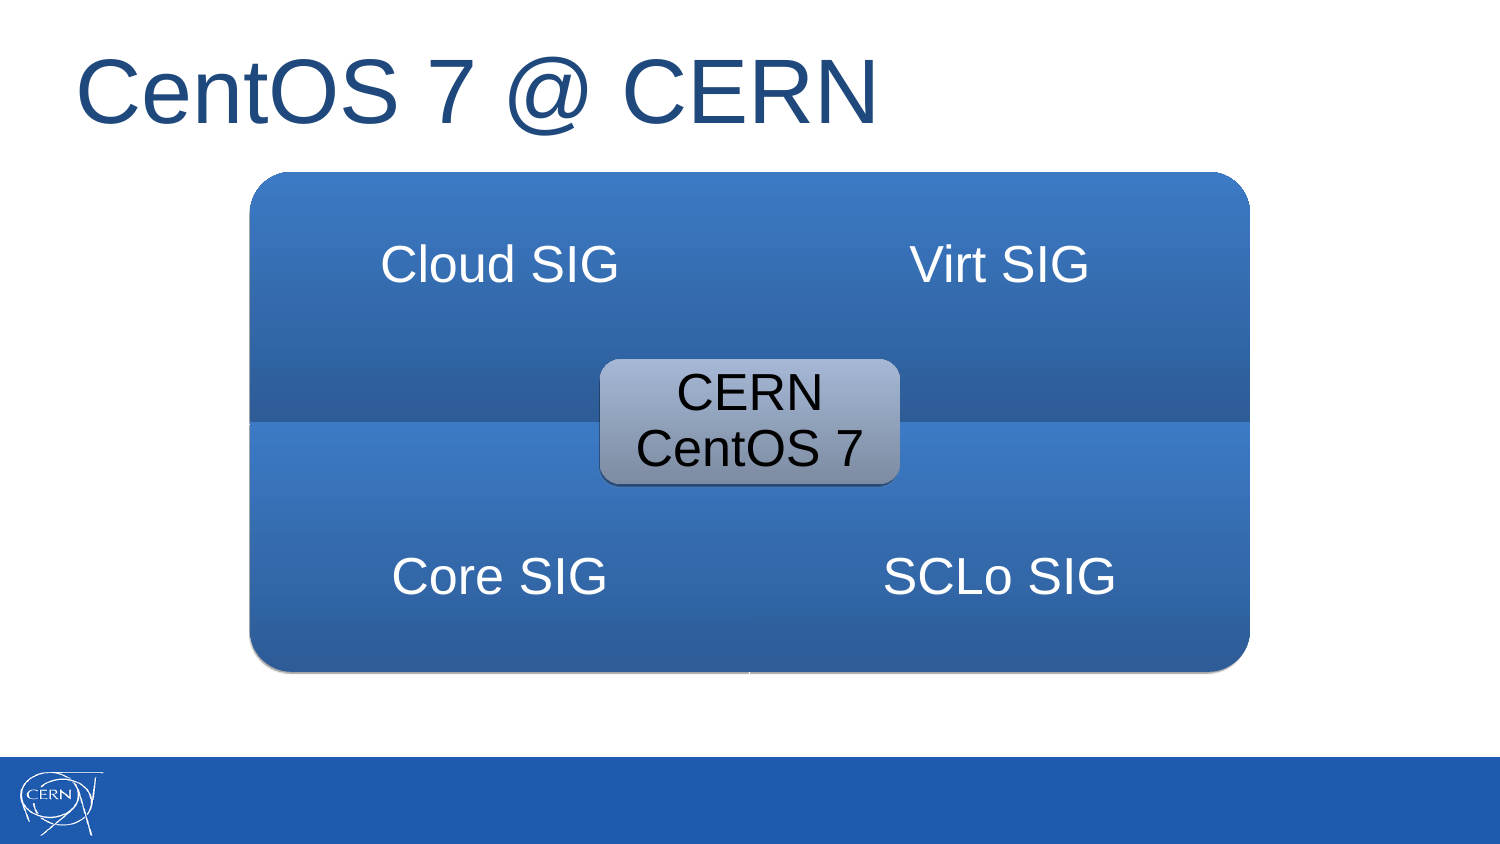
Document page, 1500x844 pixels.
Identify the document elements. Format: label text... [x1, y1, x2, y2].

text_box [249, 213, 1251, 631]
text_box Cloud SIG [249, 171, 750, 360]
text_box Core SIG [249, 484, 750, 672]
text_box Virt SIG [750, 171, 1250, 360]
text_box CERN CentOS 7 [608, 365, 892, 479]
title CentOS 7 @ CERN [75, 28, 1425, 145]
picture [0, 757, 1500, 844]
text_box SCLo SIG [750, 484, 1250, 672]
